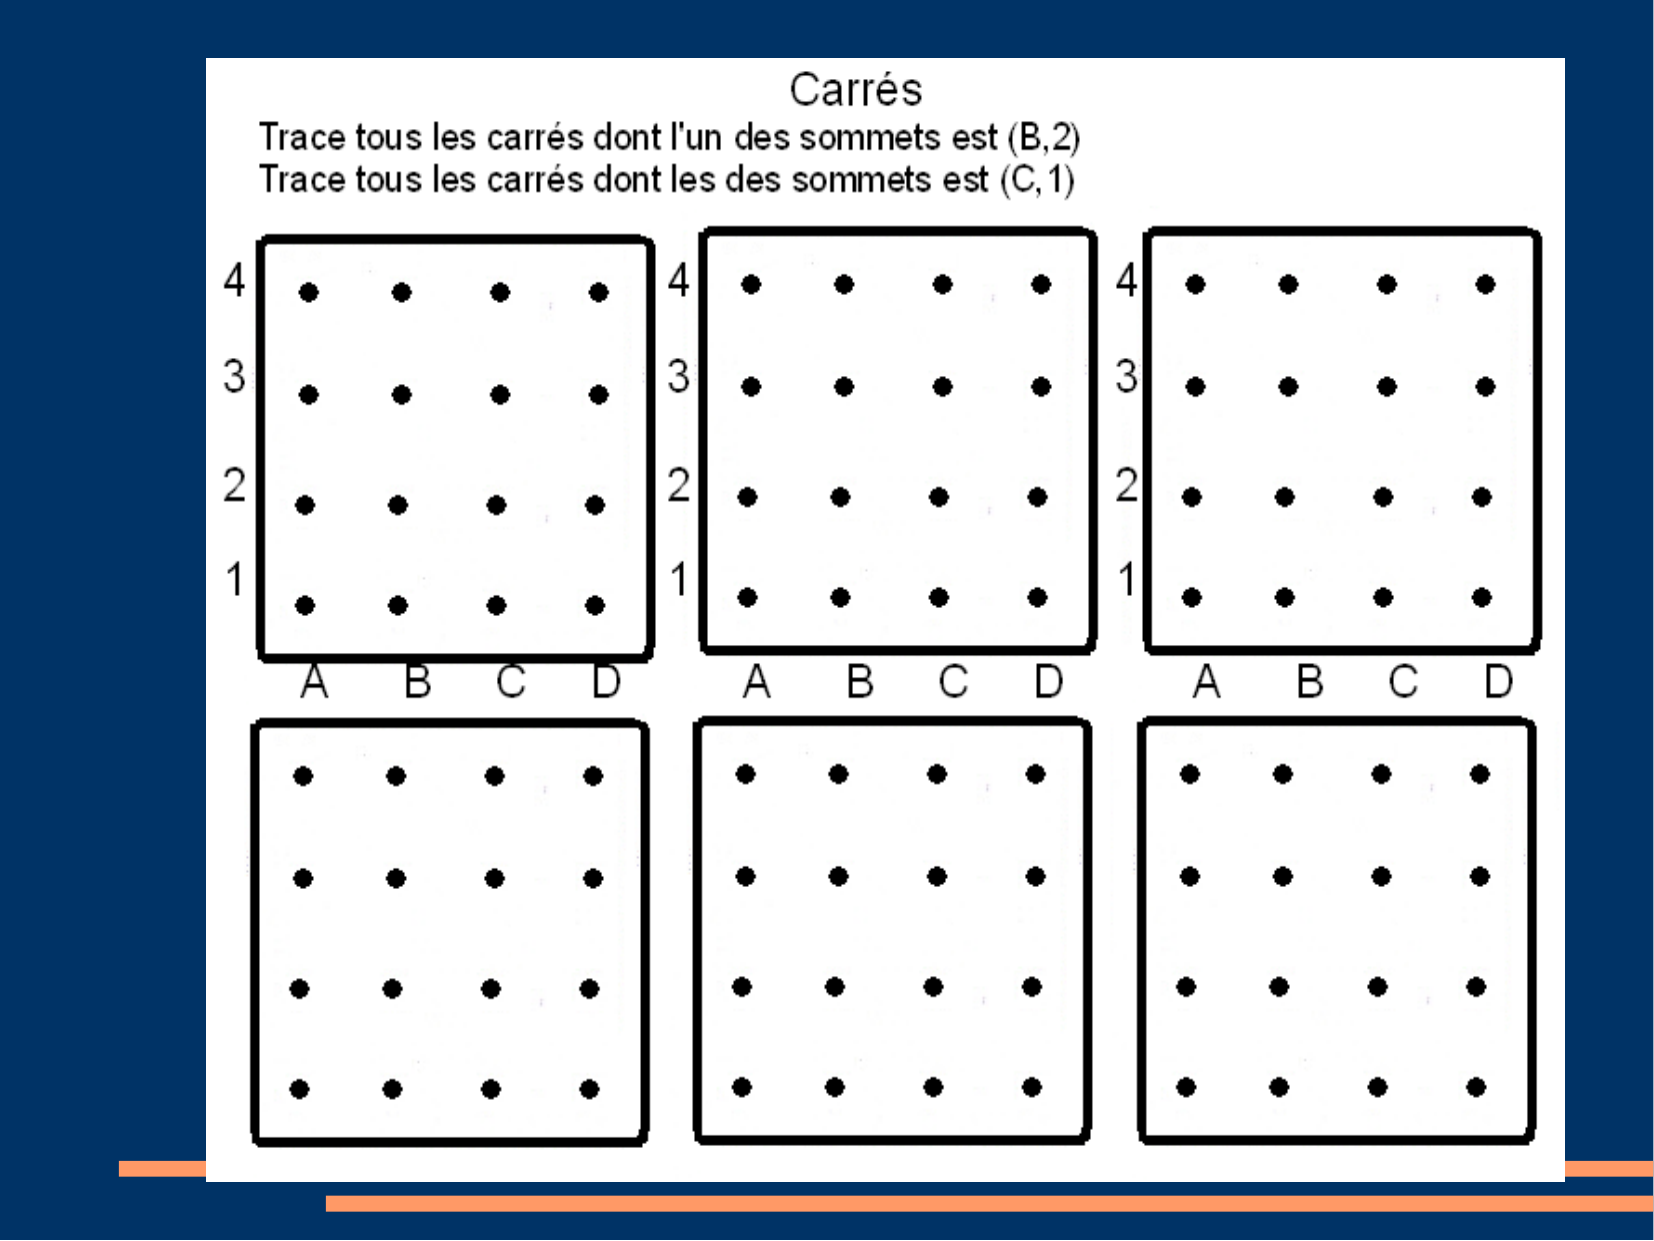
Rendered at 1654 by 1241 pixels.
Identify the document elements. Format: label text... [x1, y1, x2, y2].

picture [206, 58, 1565, 1182]
title Géométrie [121, 46, 1534, 254]
